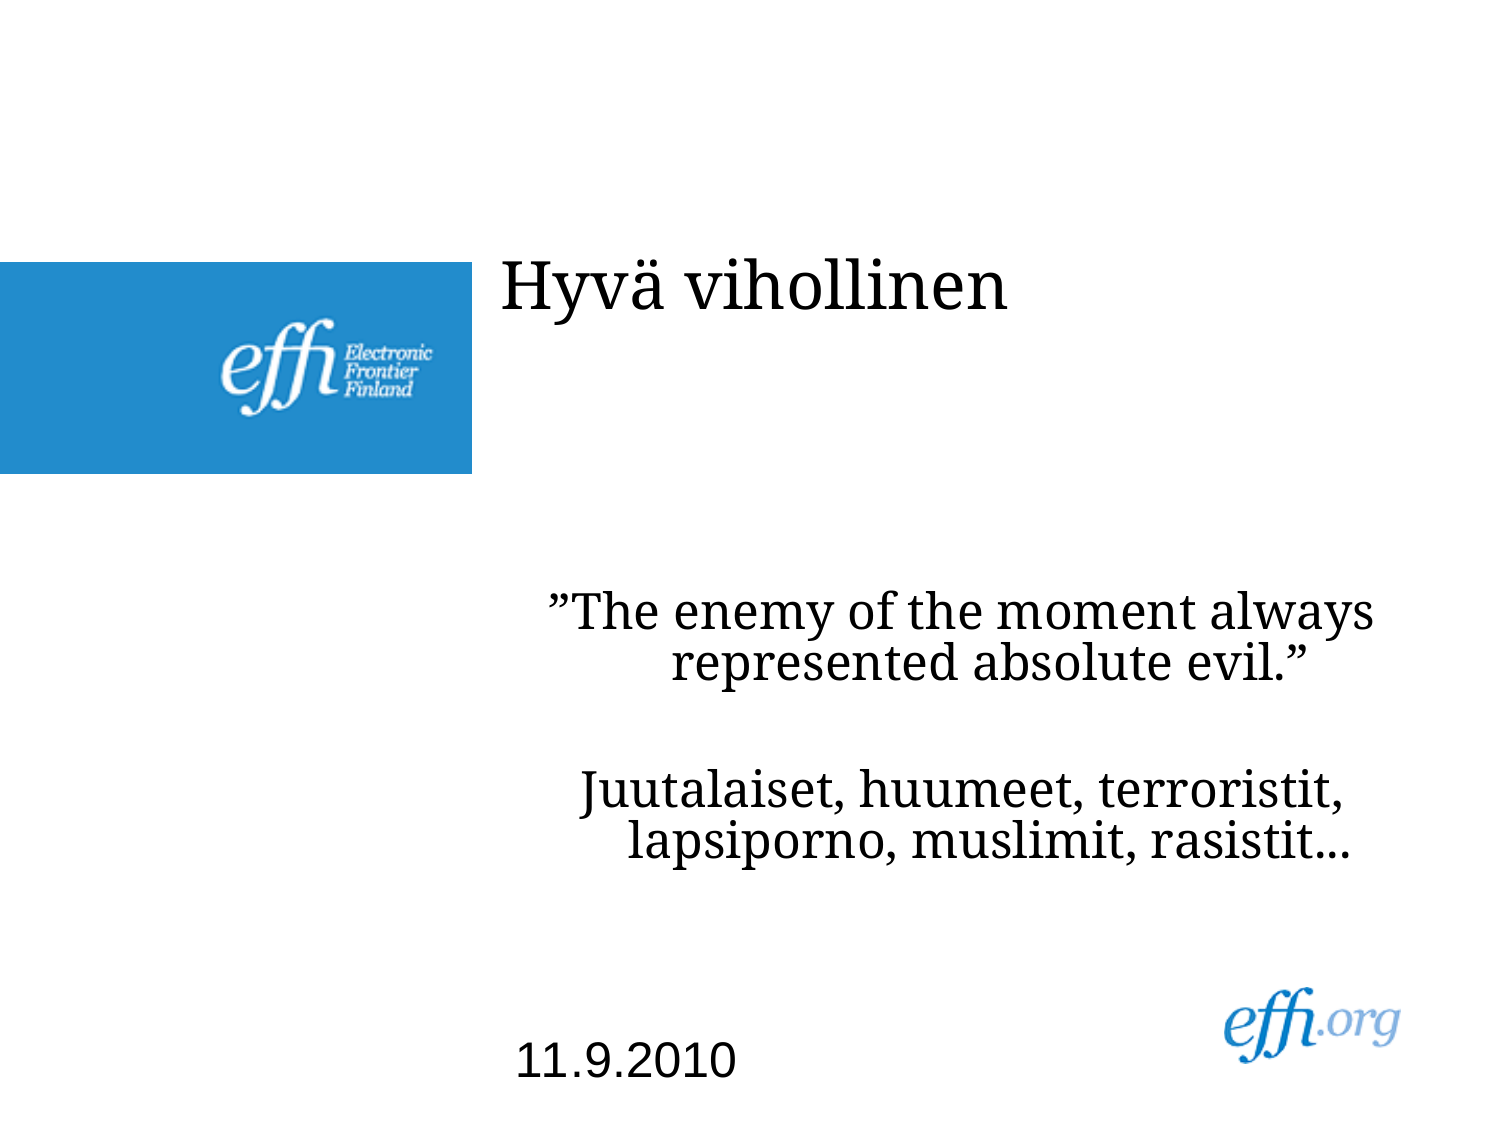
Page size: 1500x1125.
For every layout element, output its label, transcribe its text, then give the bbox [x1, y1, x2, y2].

picture [0, 262, 472, 474]
picture [1224, 987, 1401, 1064]
title Hyvä vihollinen [500, 207, 1425, 368]
subtitle ”The enemy of the moment always represented absolute evil.” Juutalaiset, huumeet, terroristit, lapsiporno, muslimit, rasistit... [500, 482, 1425, 975]
